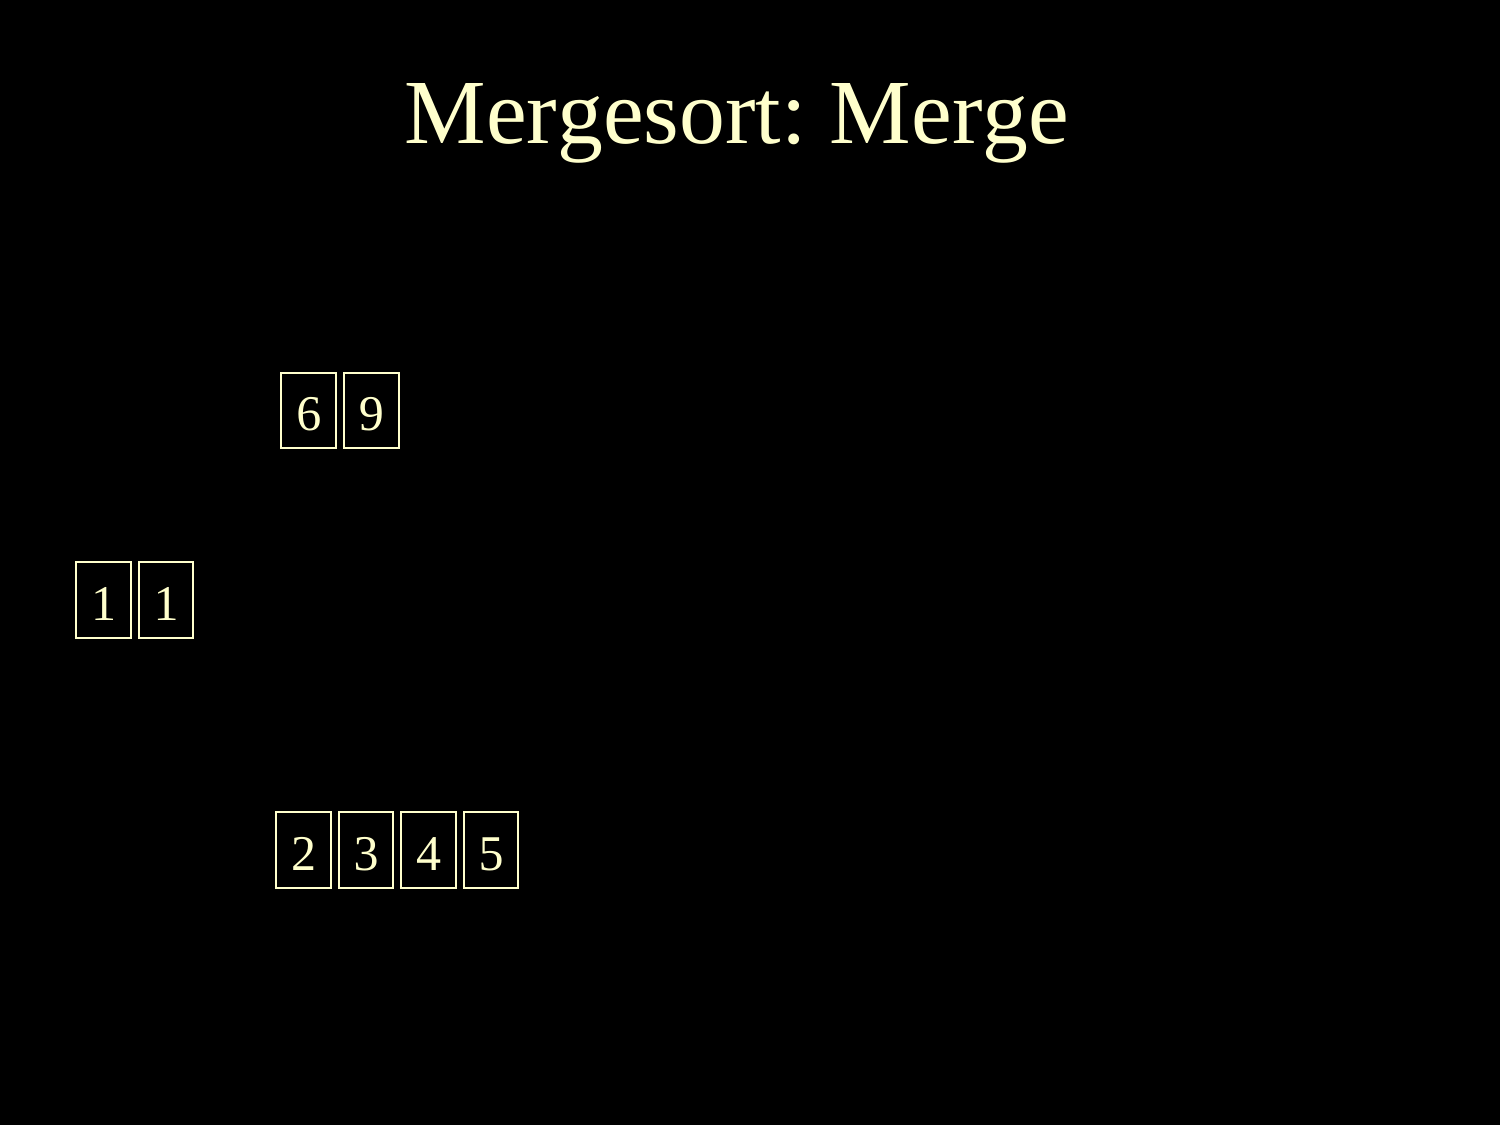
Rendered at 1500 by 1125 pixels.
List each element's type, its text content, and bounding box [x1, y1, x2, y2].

text_box 1 [138, 562, 194, 638]
text_box 1 [76, 562, 131, 638]
title Mergesort: Merge [8, 50, 1467, 176]
text_box 4 [401, 812, 456, 888]
text_box 6 [281, 372, 337, 449]
text_box 3 [338, 812, 394, 888]
text_box 9 [343, 372, 399, 449]
text_box 2 [276, 812, 331, 888]
text_box 5 [463, 812, 519, 888]
